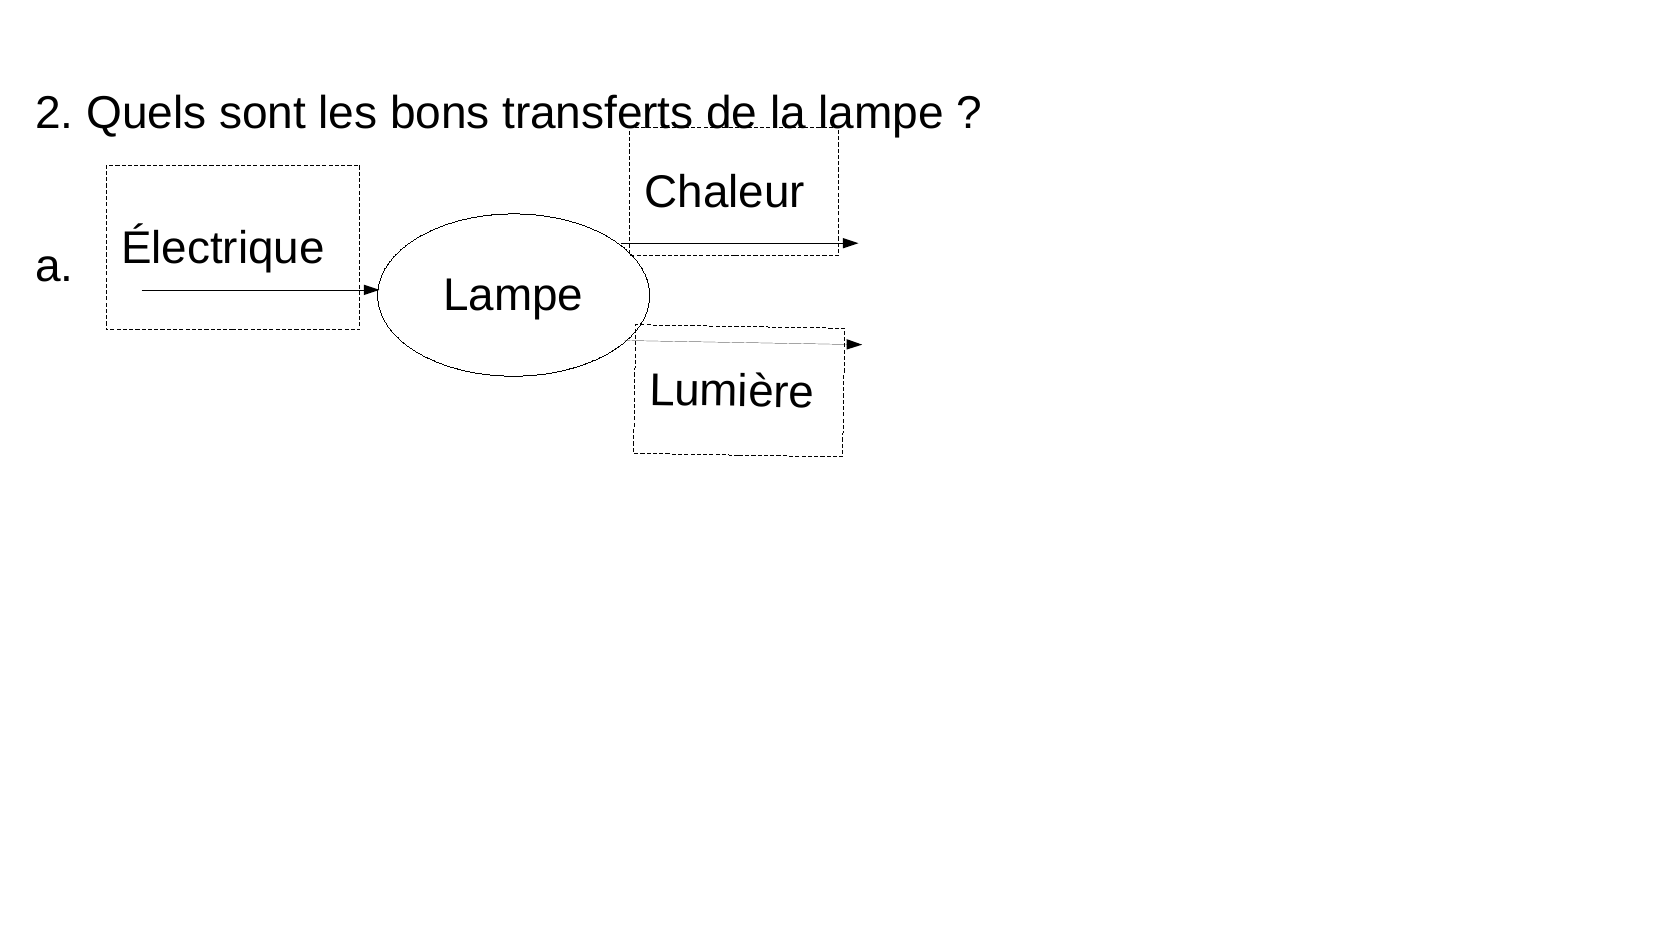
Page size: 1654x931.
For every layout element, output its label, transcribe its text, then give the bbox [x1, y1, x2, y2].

list 2. Quels sont les bons transferts de la lampe ? a. [35, 86, 1501, 898]
text_box Chaleur [629, 127, 839, 256]
text_box Électrique [106, 165, 360, 330]
text_box Lumière [633, 324, 845, 457]
text_box Lampe [377, 213, 650, 377]
